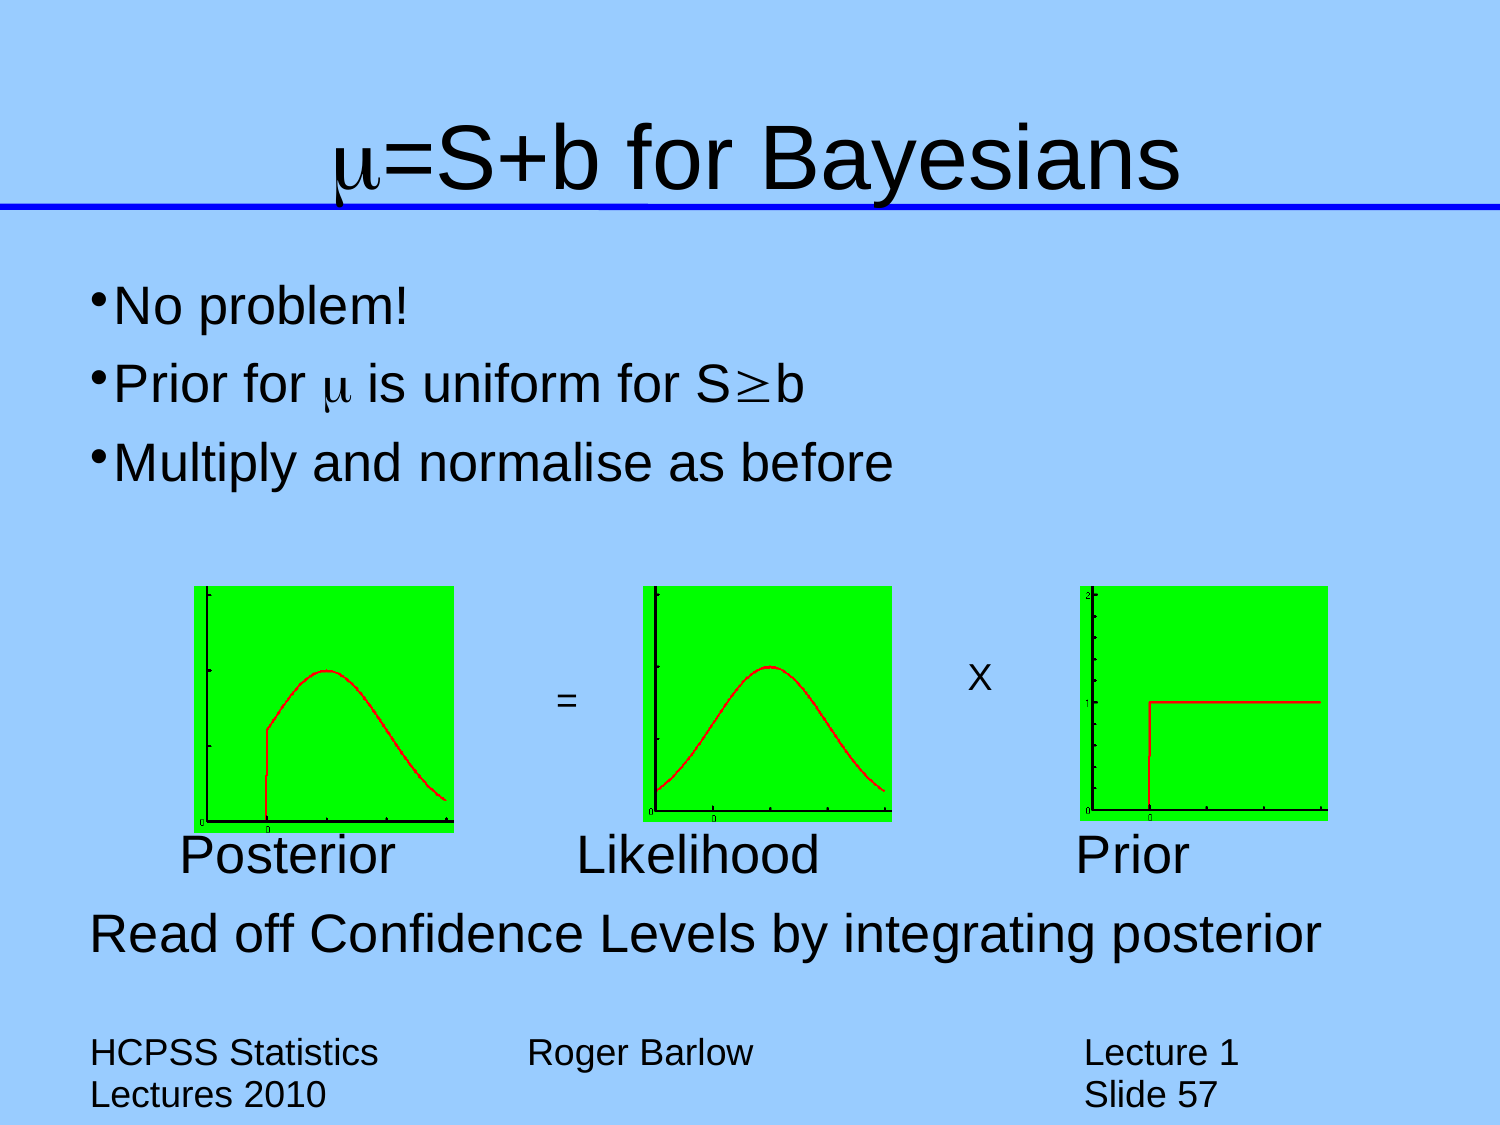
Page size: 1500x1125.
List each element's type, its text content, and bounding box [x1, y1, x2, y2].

text_box No problem! Prior for  is uniform for Sb Multiply and normalise as before Posterior Likelihood Prior Read off Confidence Levels by integrating posterior [75, 262, 1426, 1006]
text_box = [537, 668, 597, 730]
picture [643, 586, 892, 822]
picture [1080, 586, 1328, 821]
text_box X [950, 645, 1010, 706]
picture [194, 586, 454, 833]
title =S+b for Bayesians [88, 90, 1425, 262]
